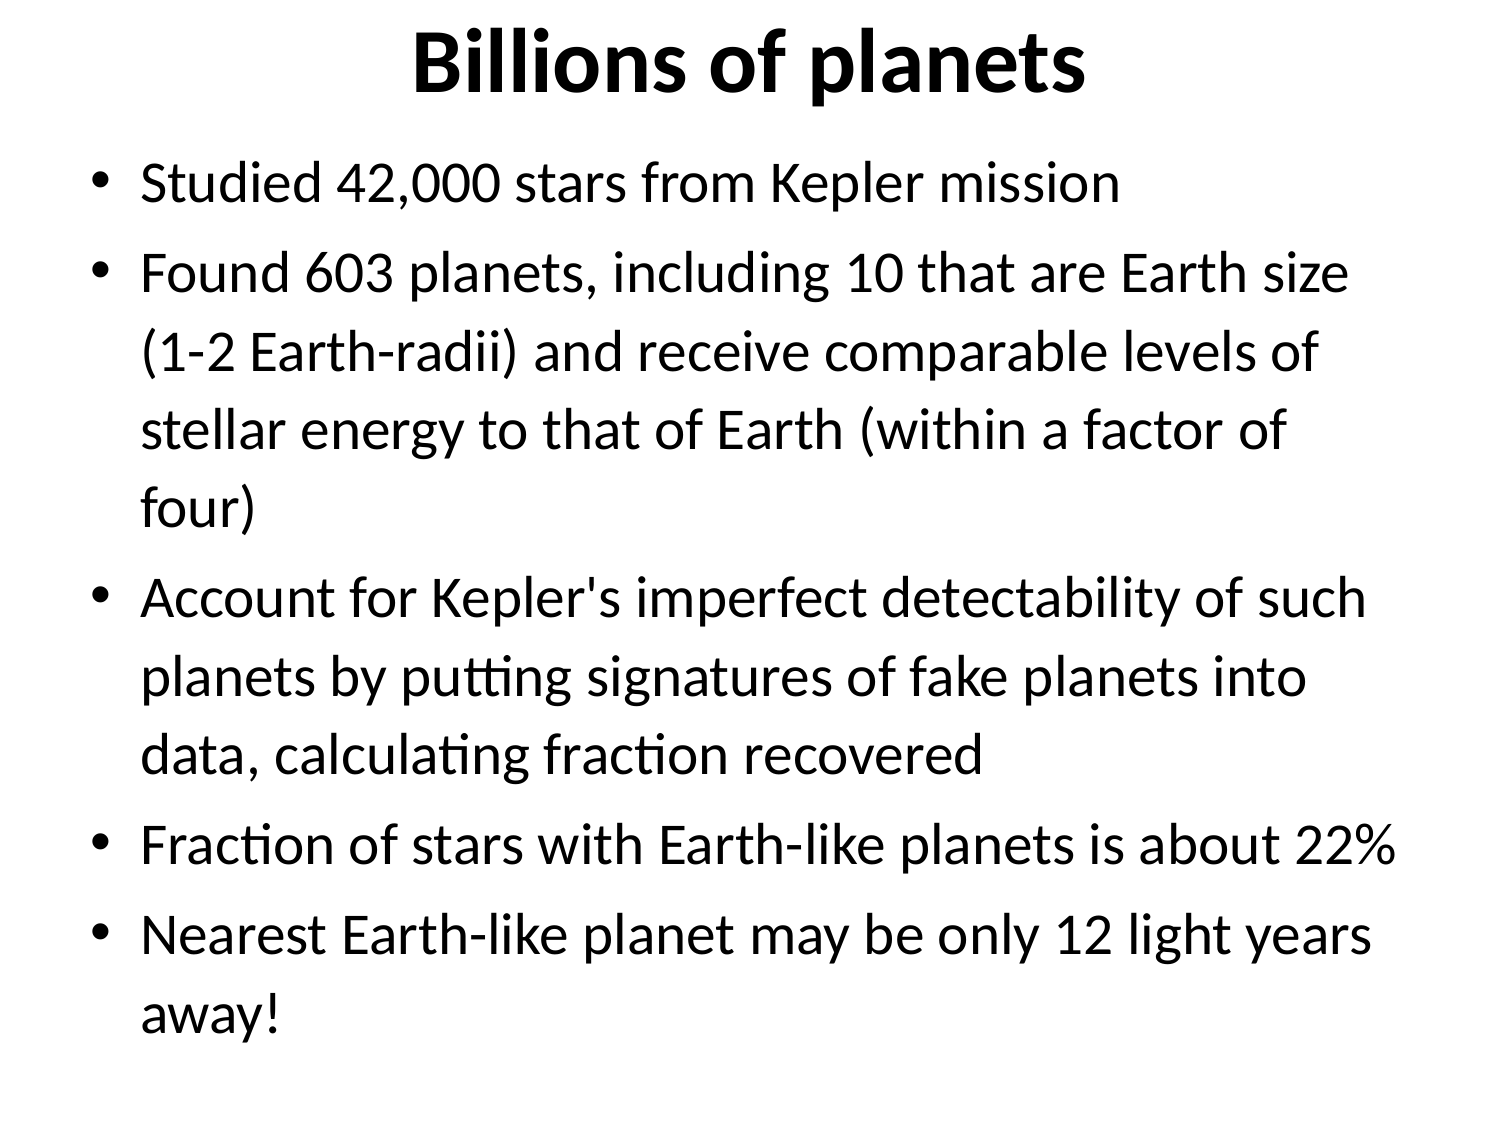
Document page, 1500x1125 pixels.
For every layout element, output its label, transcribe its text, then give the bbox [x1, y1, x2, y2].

title Billions of planets [75, 0, 1425, 128]
list Studied 42,000 stars from Kepler mission Found 603 planets, including 10 that are Earth size (1-2 Earth-radii) and receive comparable levels of stellar energy to that of Earth (within a factor of four) Account for Kepler's imperfect detectability of such planets by putting signatures of fake planets into data, calculating fraction recovered Fraction of stars with Earth-like planets is about 22% Nearest Earth-like planet may be only 12 light years away! [75, 128, 1425, 1093]
